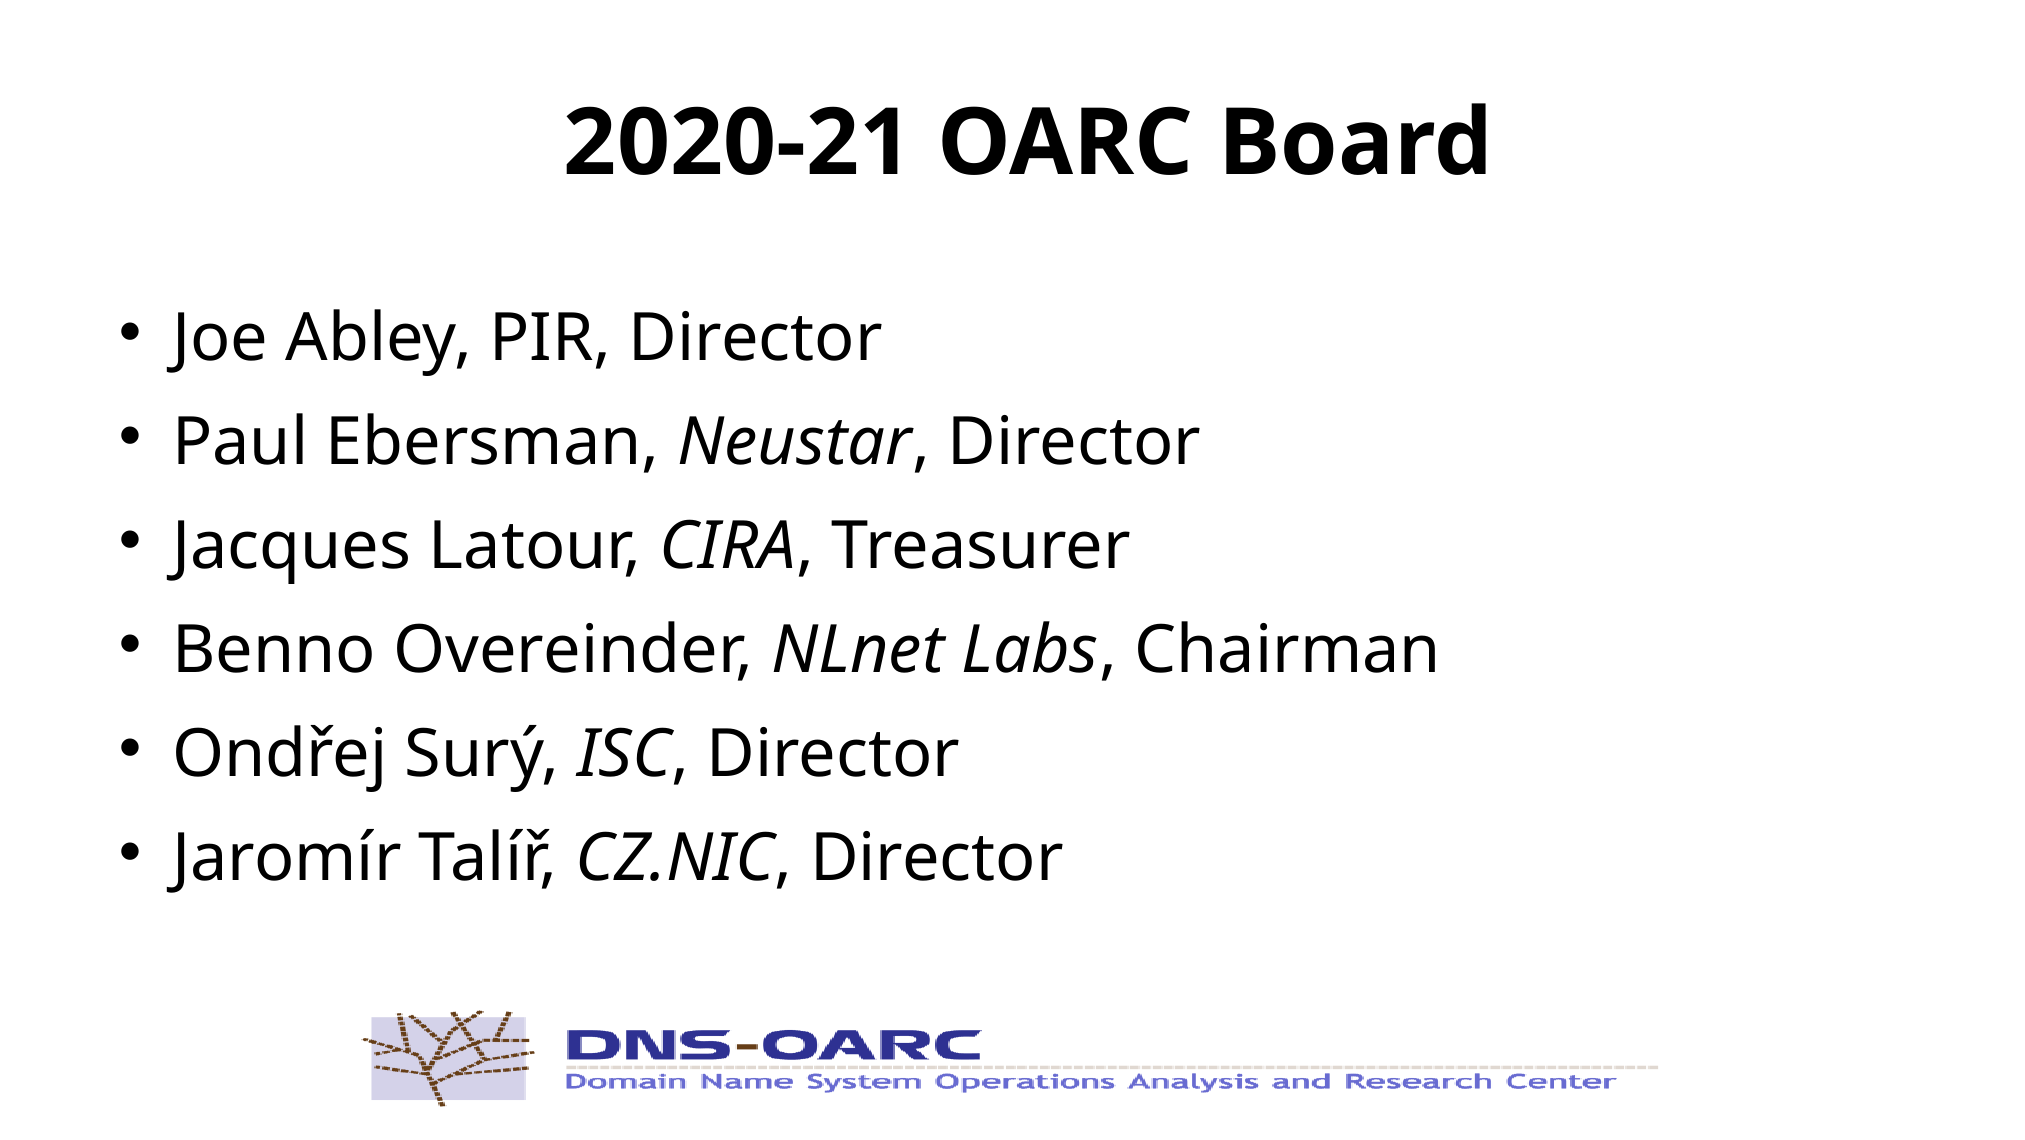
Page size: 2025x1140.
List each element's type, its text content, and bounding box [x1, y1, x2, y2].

picture [289, 1004, 1700, 1113]
title 2020-21 OARC Board [101, 45, 1924, 236]
list Joe Abley, PIR, Director Paul Ebersman, Neustar, Director Jacques Latour, CIRA, Treasurer Benno Overeinder, NLnet Labs, Chairman Ondřej Surý, ISC, Director Jaromír Talíř, CZ.NIC, Director [101, 296, 1924, 971]
